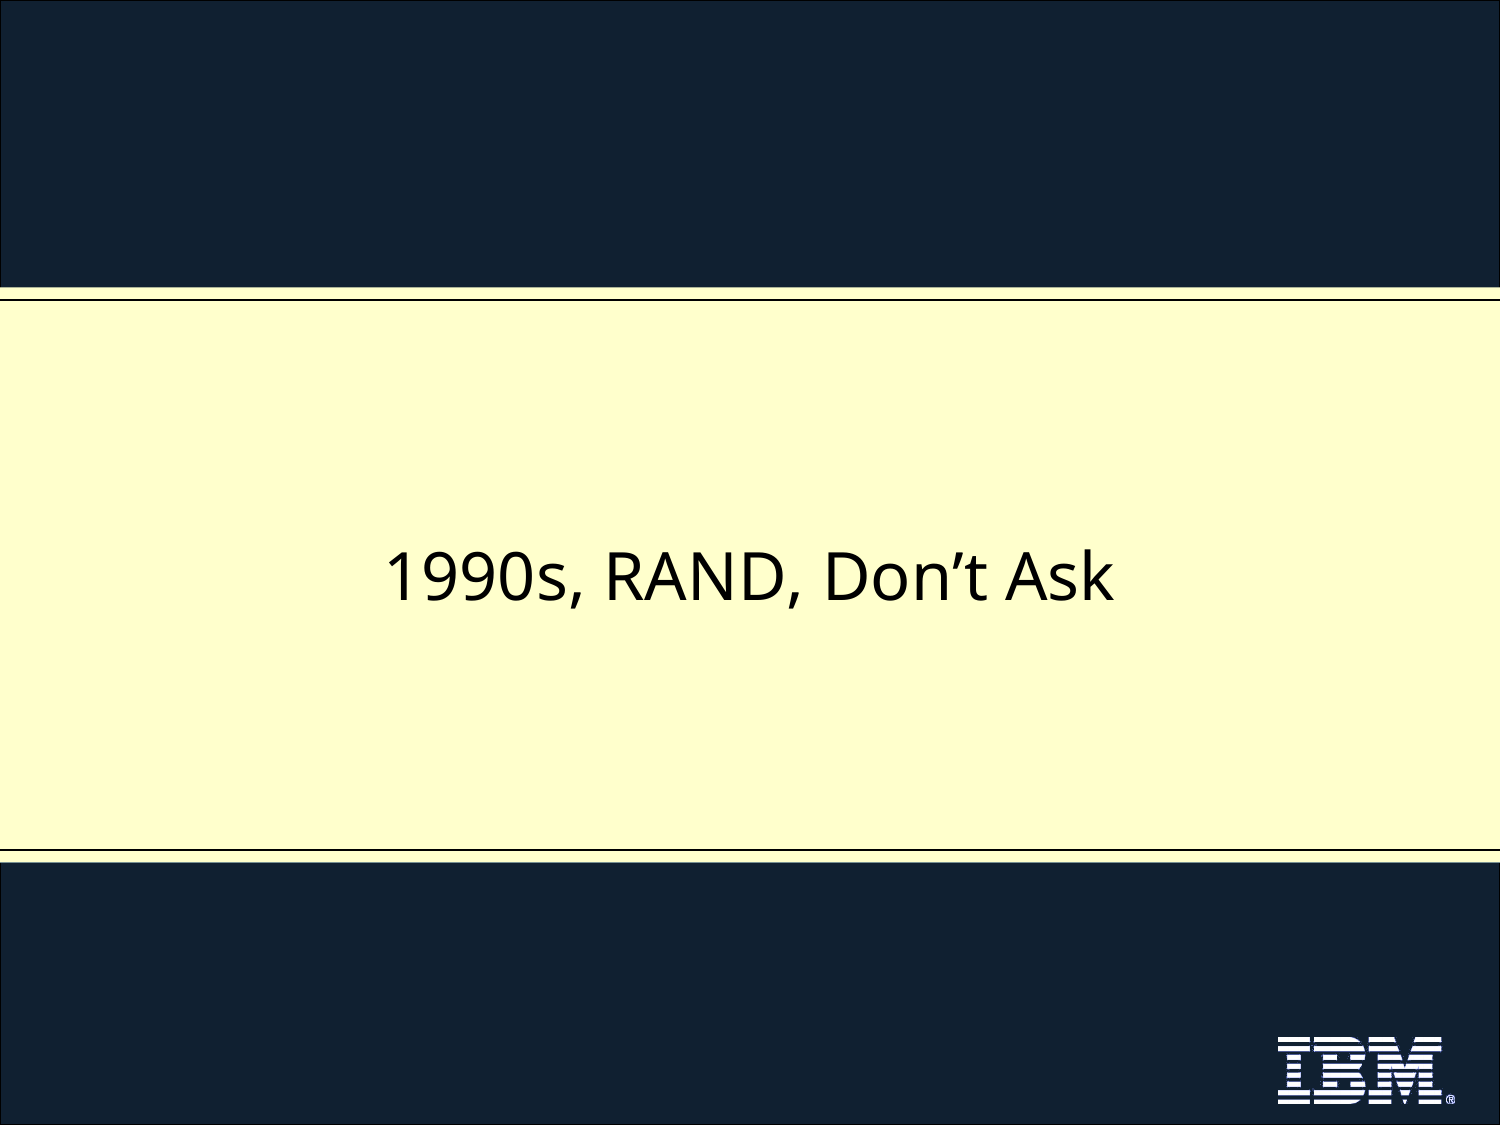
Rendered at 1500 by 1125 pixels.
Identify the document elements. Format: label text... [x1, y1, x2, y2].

picture [1278, 1037, 1484, 1104]
text_box 1990s, RAND, Don’t Ask [0, 301, 1500, 849]
text_box 1990s, RAND, Don’t Ask [0, 287, 1500, 299]
text_box 1990s, RAND, Don’t Ask [0, 851, 1500, 863]
